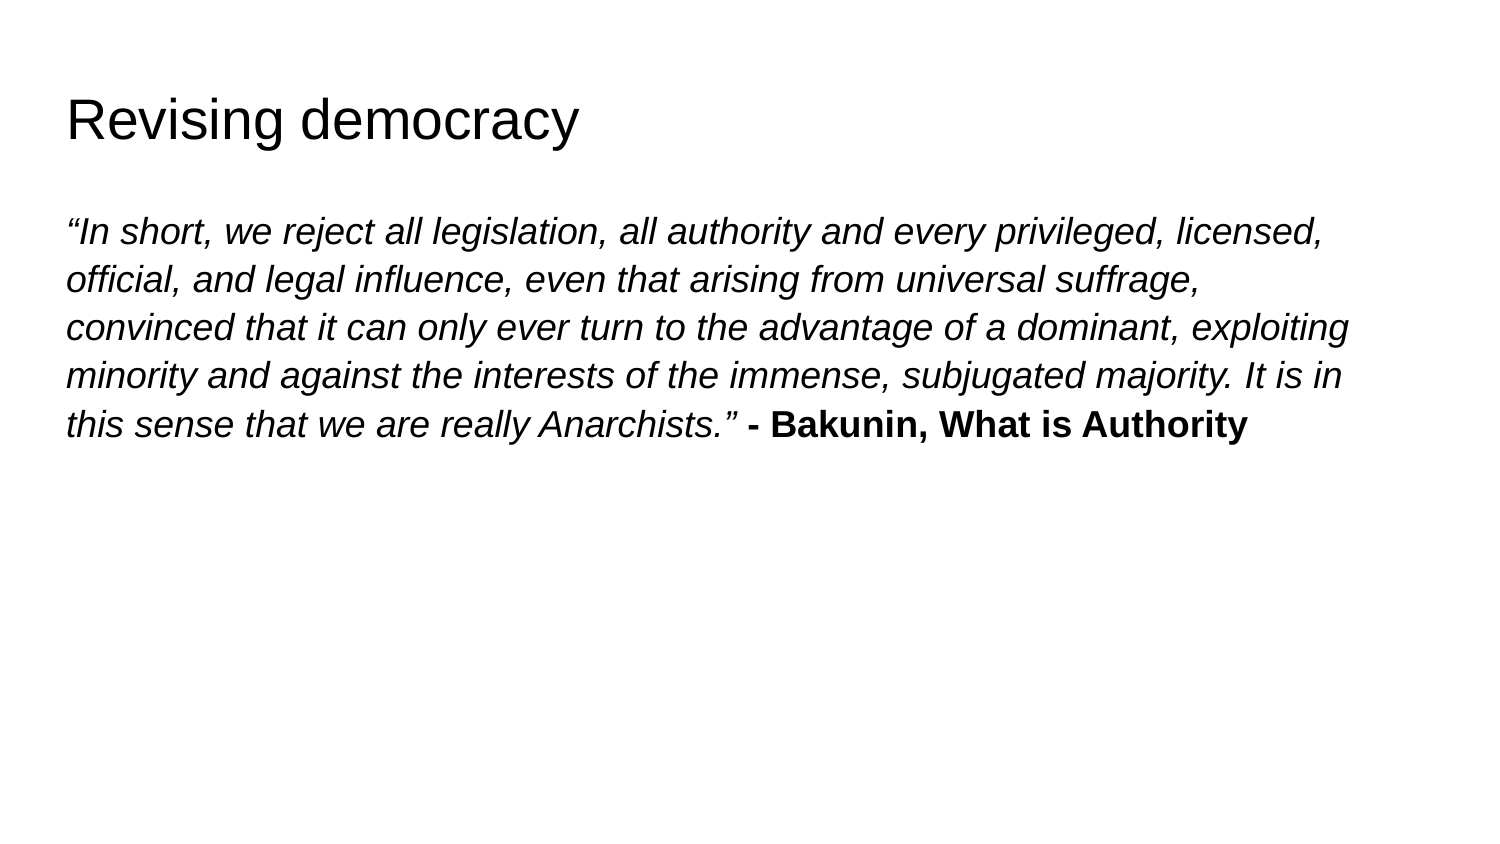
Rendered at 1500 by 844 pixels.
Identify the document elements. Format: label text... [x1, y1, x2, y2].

title Revising democracy [51, 72, 1449, 167]
list “In short, we reject all legislation, all authority and every privileged, licensed, official, and legal influence, even that arising from universal suffrage, convinced that it can only ever turn to the advantage of a dominant, exploiting minority and against the interests of the immense, subjugated majority. It is in this sense that we are really Anarchists.” - Bakunin, What is Authority [51, 189, 1449, 750]
